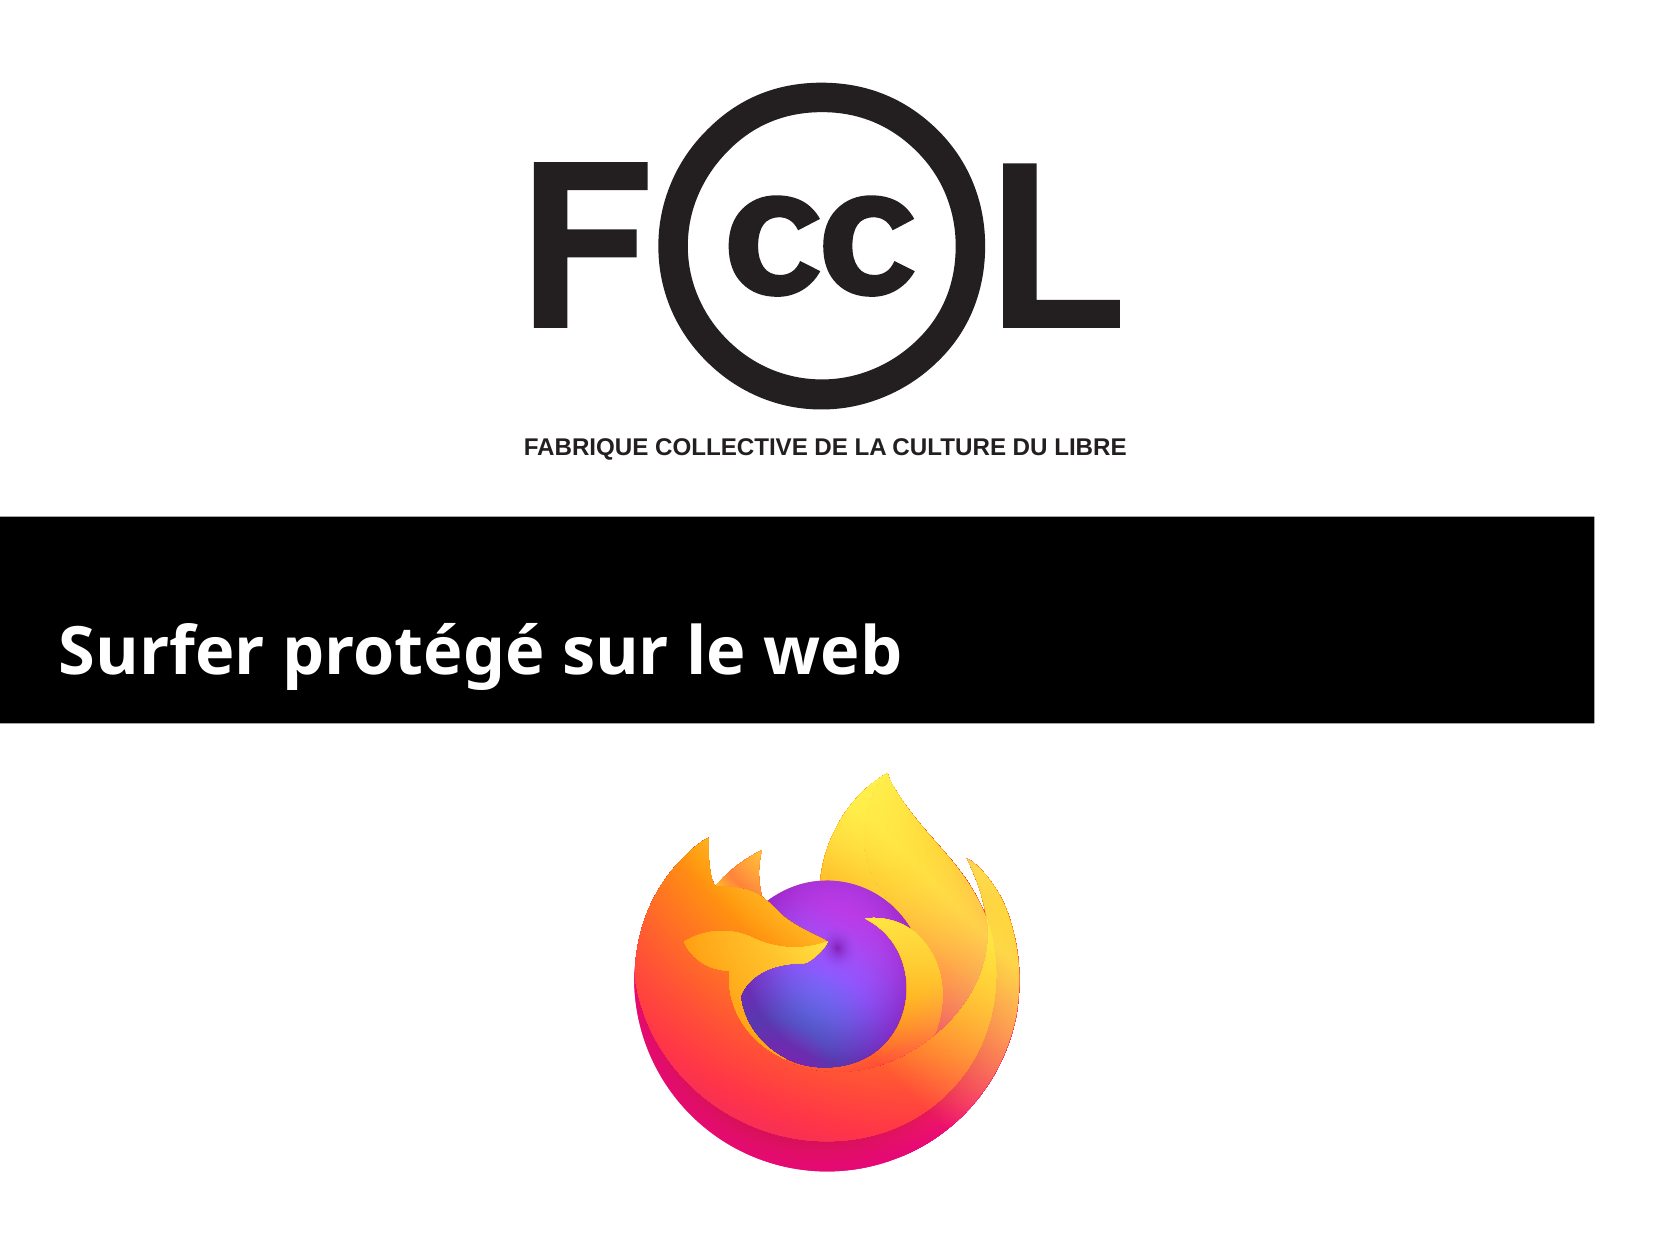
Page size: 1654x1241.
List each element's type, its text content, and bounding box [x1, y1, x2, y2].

picture [525, 82, 1129, 461]
picture [634, 773, 1020, 1172]
title Surfer protégé sur le web [59, 546, 1595, 694]
